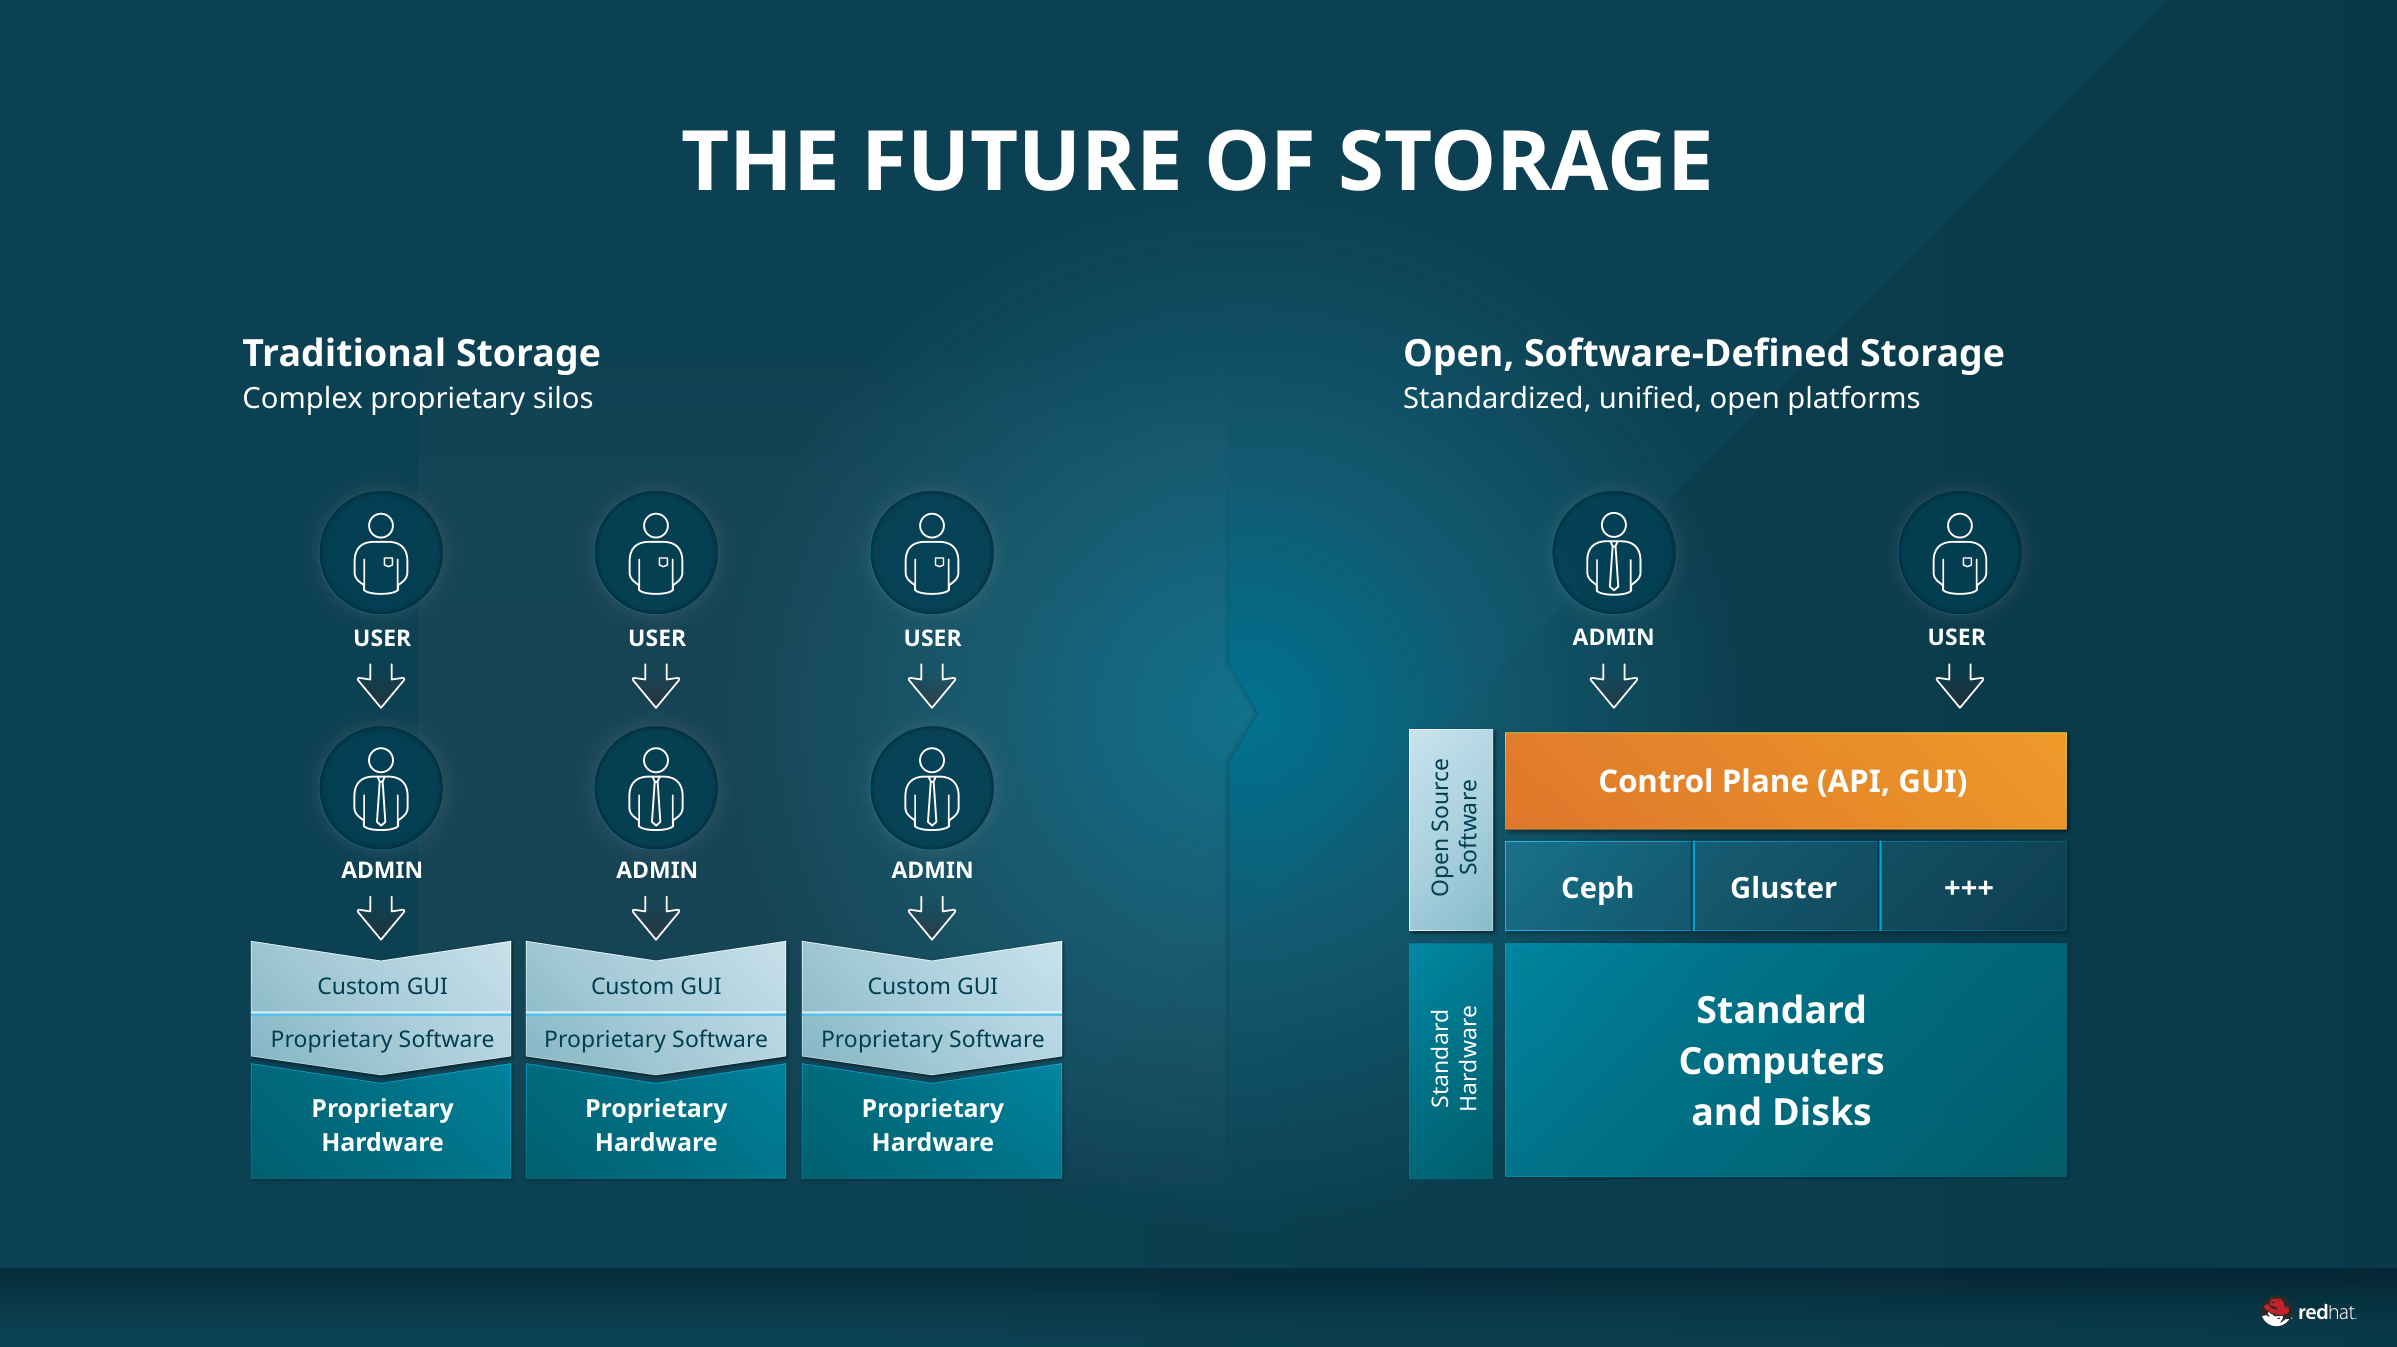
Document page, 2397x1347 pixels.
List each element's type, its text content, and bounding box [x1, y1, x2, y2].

text_box Custom GUI [277, 962, 488, 1010]
text_box Traditional Storage Complex proprietary silos [227, 318, 663, 556]
text_box +++ [1879, 860, 2060, 936]
text_box ADMIN [292, 846, 473, 891]
text_box USER [1866, 613, 2047, 658]
text_box Custom GUI [551, 962, 762, 1010]
text_box Proprietary Hardware [566, 1083, 747, 1162]
text_box Open, Software-Defined Storage Standardized, unified, open platforms [1388, 318, 2149, 448]
text_box ADMIN [1523, 613, 1704, 658]
text_box Proprietary Hardware [292, 1083, 473, 1162]
text_box USER [567, 615, 748, 660]
text_box USER [842, 615, 1023, 660]
text_box ADMIN [567, 846, 748, 891]
text_box Open Source Software [1418, 728, 1490, 928]
text_box ADMIN [842, 846, 1023, 891]
text_box Gluster [1693, 860, 1874, 936]
text_box Standard Hardware [1418, 940, 1522, 1178]
text_box Proprietary Hardware [843, 1083, 1024, 1162]
text_box THE FUTURE OF STORAGE [403, 94, 1994, 216]
text_box Proprietary Software [523, 1015, 790, 1061]
picture [0, 0, 2397, 1347]
text_box Control Plane (API, GUI) [1505, 743, 2062, 817]
text_box Custom GUI [828, 962, 1038, 1010]
text_box Ceph [1507, 860, 1688, 936]
text_box USER [292, 615, 473, 660]
text_box Standard Computers and Disks [1522, 975, 2062, 1146]
text_box Proprietary Software [249, 1015, 516, 1061]
text_box Proprietary Software [800, 1015, 1067, 1061]
